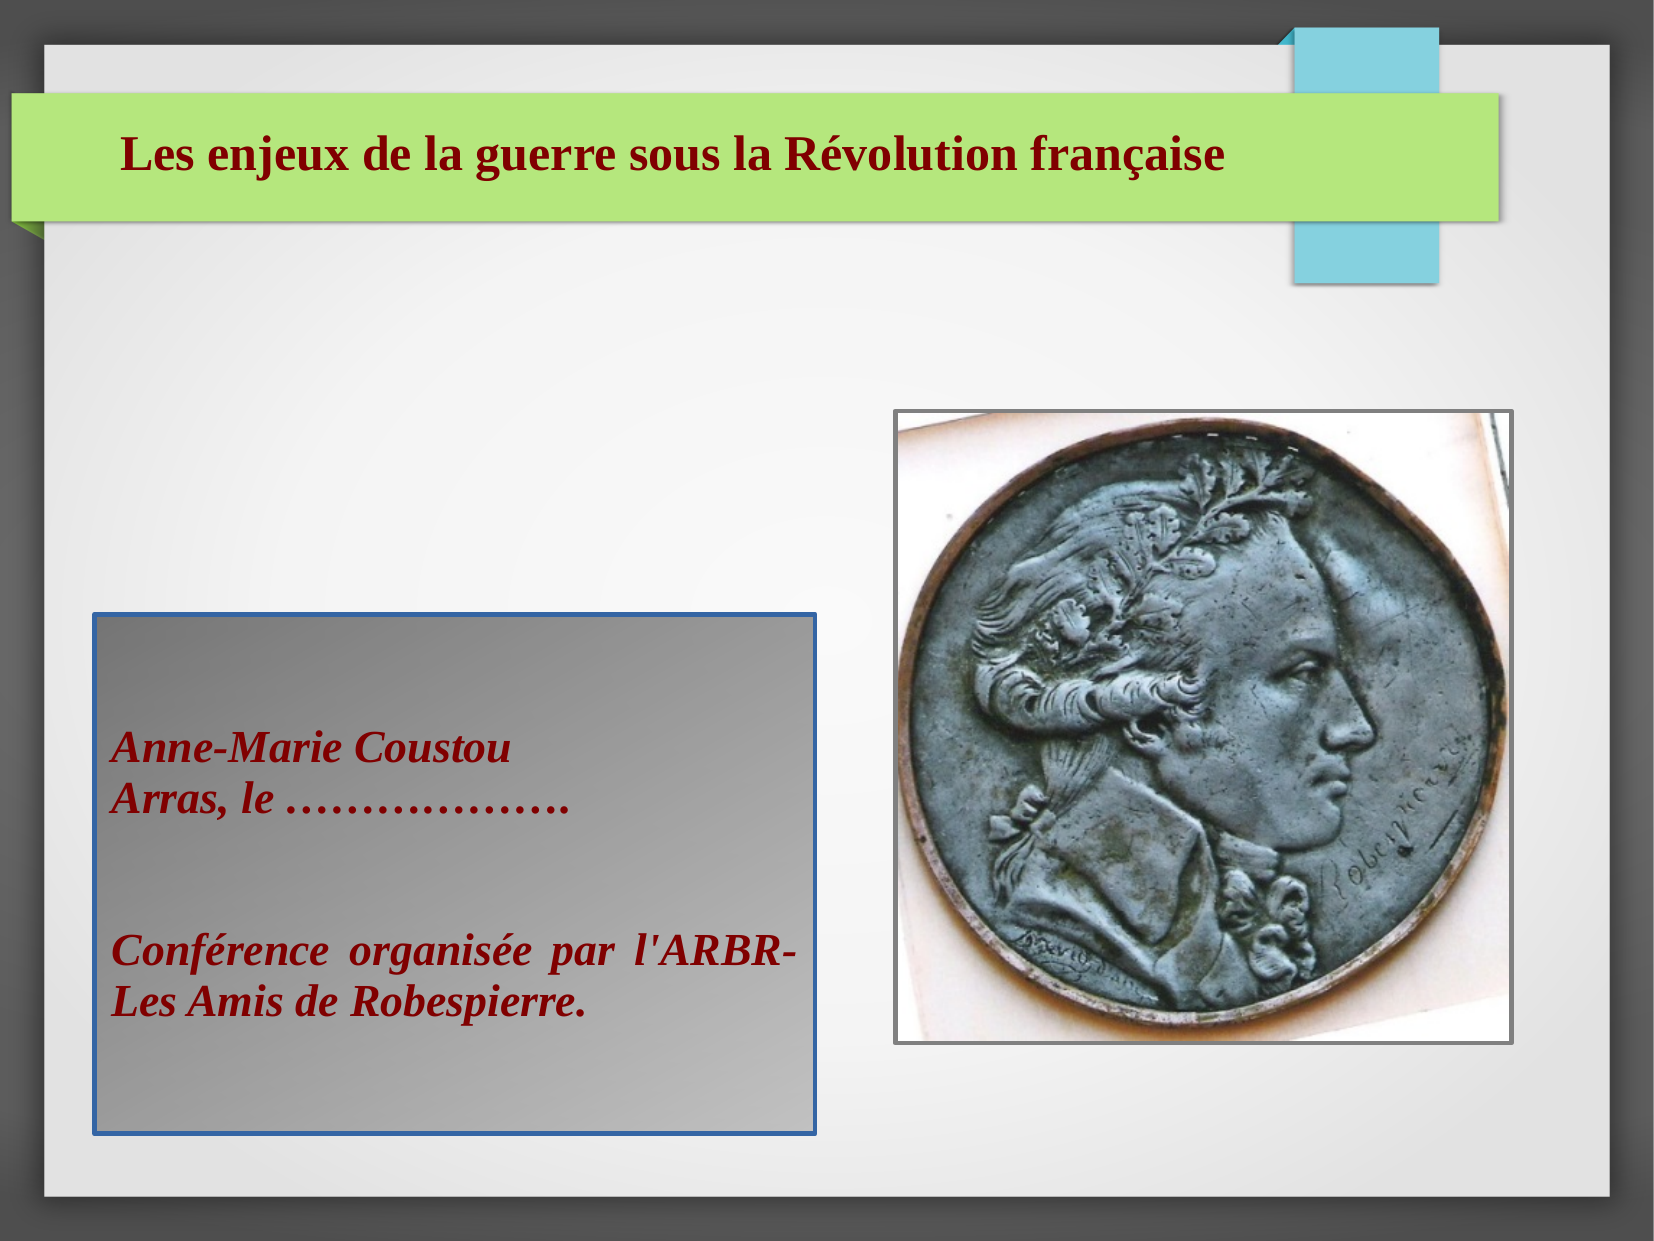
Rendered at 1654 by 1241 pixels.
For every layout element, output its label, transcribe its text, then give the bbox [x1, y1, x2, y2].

text_box Anne-Marie Coustou Arras, le ………………. Conférence organisée par l'ARBR-Les Amis de Robespierre. [94, 614, 815, 1134]
title Les enjeux de la guerre sous la Révolution française [82, 94, 1264, 213]
picture [0, 0, 1654, 1241]
